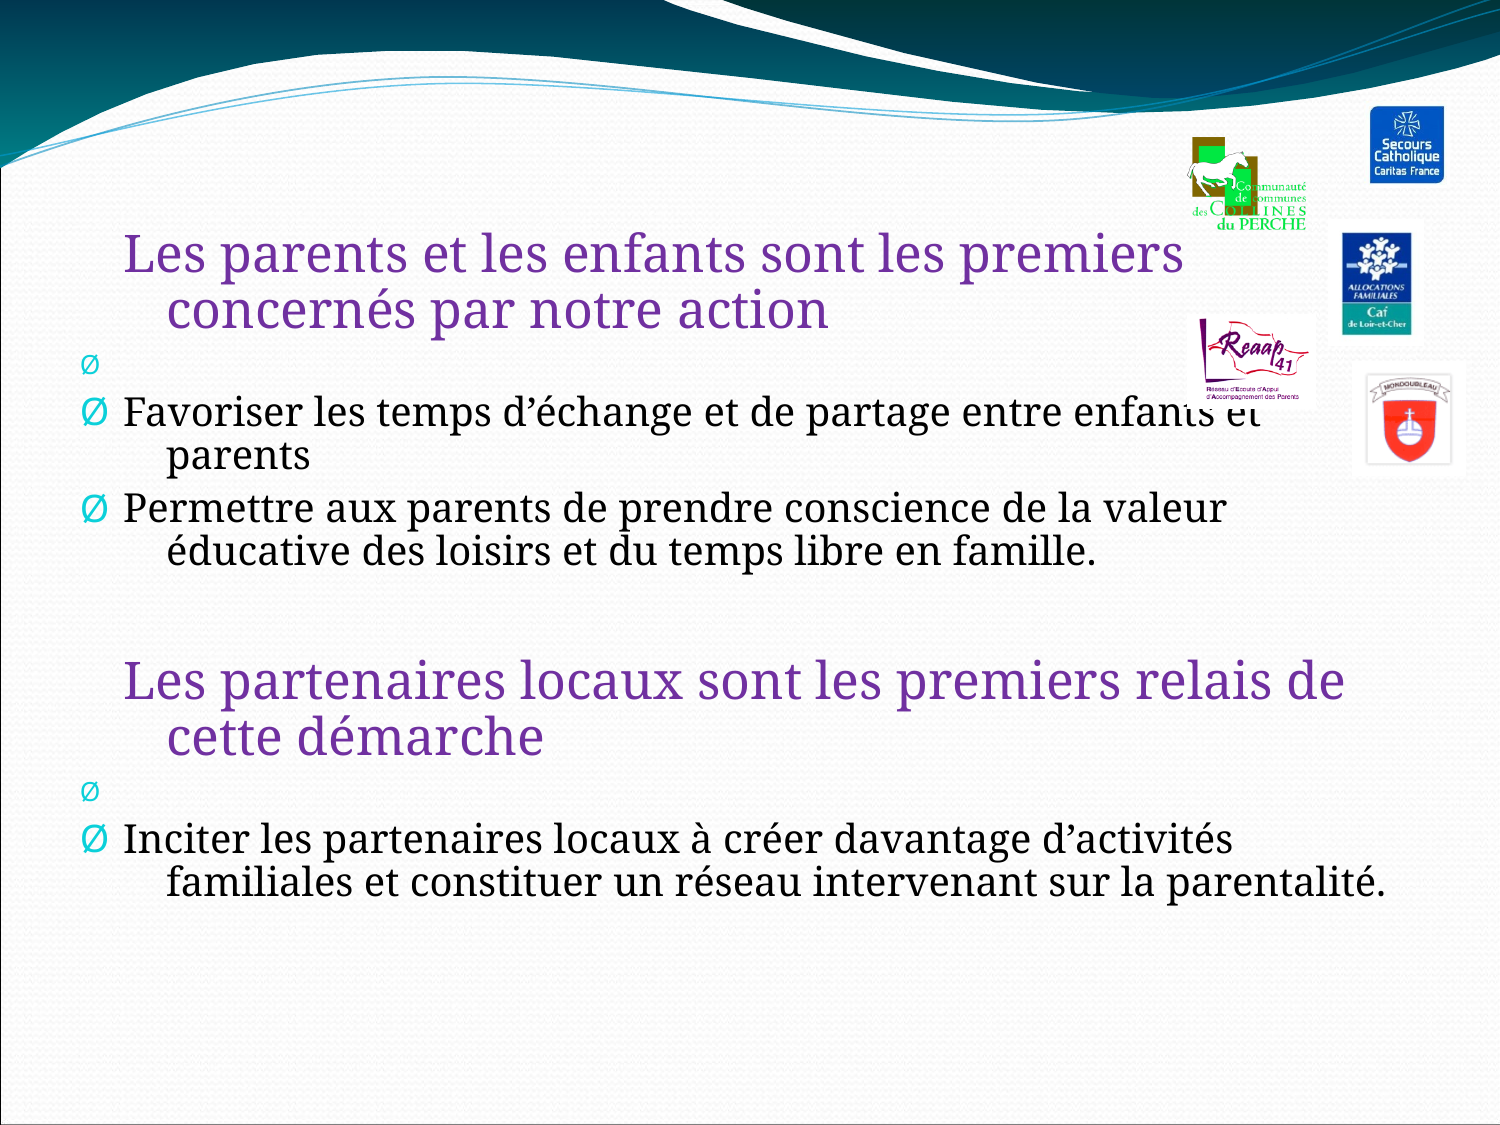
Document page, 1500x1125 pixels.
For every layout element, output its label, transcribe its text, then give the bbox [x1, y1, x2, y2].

picture [1364, 101, 1450, 188]
list Les parents et les enfants sont les premiers concernés par notre action Favoriser les temps d’échange et de partage entre enfants et parents Permettre aux parents de prendre conscience de la valeur éducative des loisirs et du temps libre en famille. Les partenaires locaux sont les premiers relais de cette démarche Inciter les partenaires locaux à créer davantage d’activités familiales et constituer un réseau intervenant sur la parentalité. [64, 220, 1415, 932]
picture [1187, 314, 1316, 409]
picture [1352, 361, 1466, 476]
picture [1187, 137, 1306, 230]
picture [1328, 220, 1424, 346]
